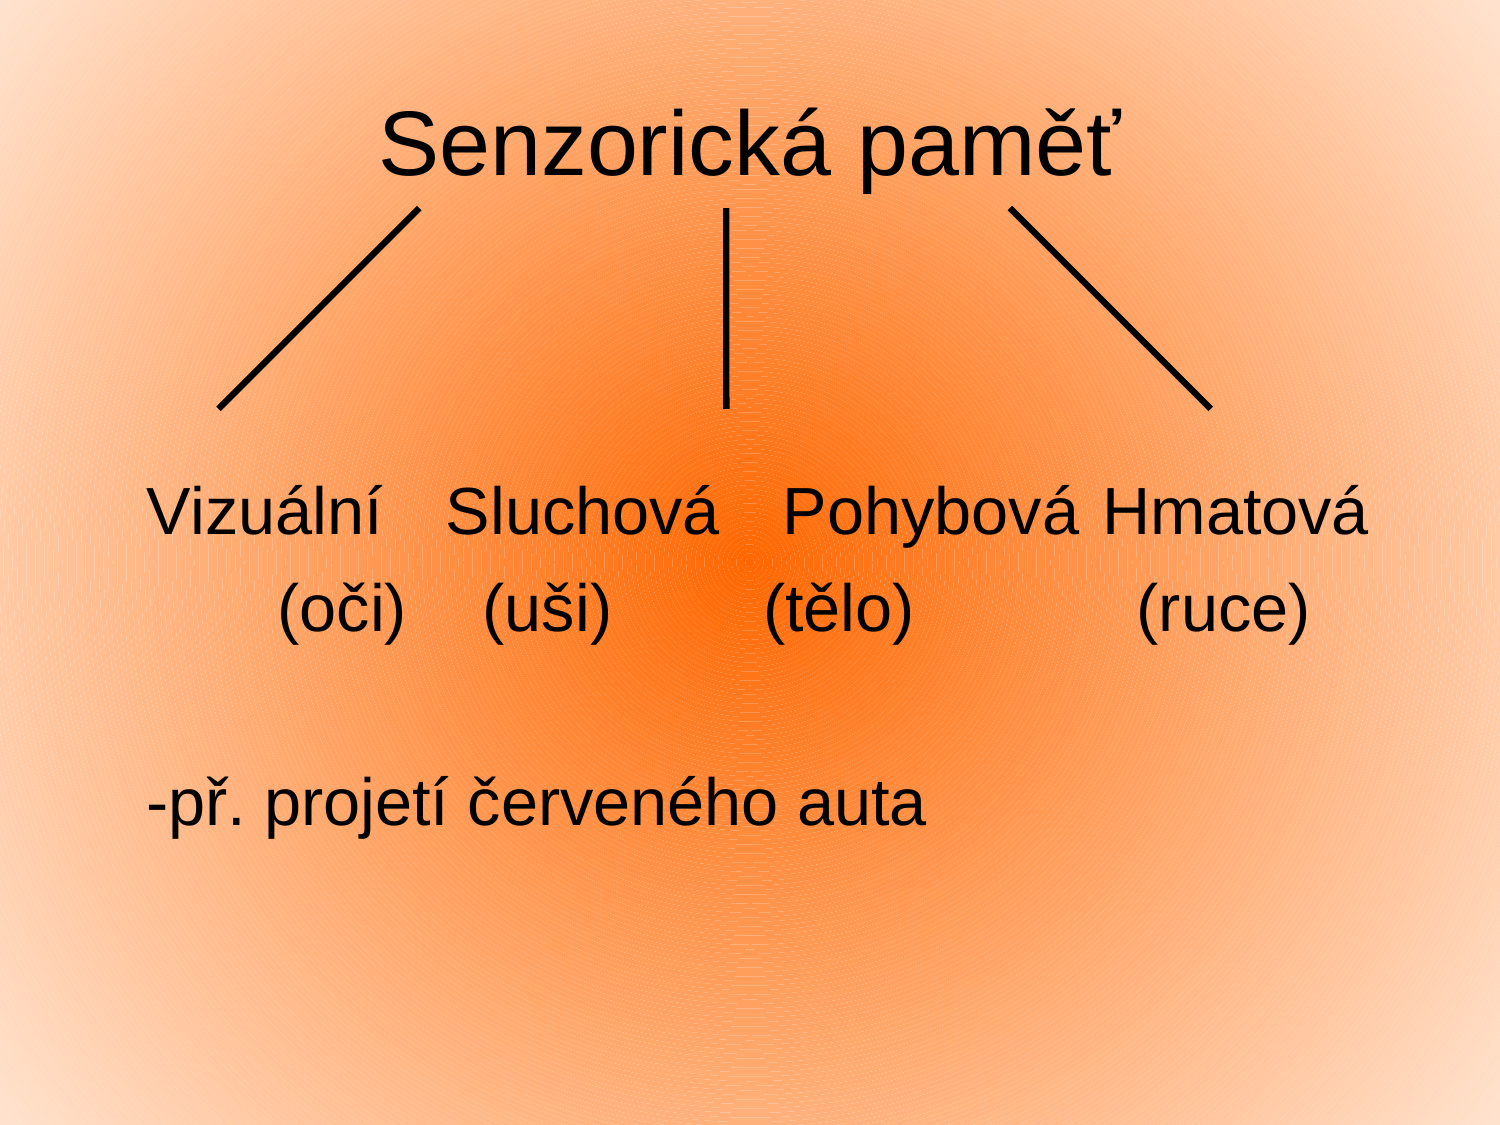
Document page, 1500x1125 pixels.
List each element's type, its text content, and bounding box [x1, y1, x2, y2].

list Vizuální Sluchová Pohybová Hmatová (oči) (uši) (tělo) (ruce) -př. projetí červeného auta [75, 267, 1500, 1010]
title Senzorická paměť [75, 45, 1426, 233]
